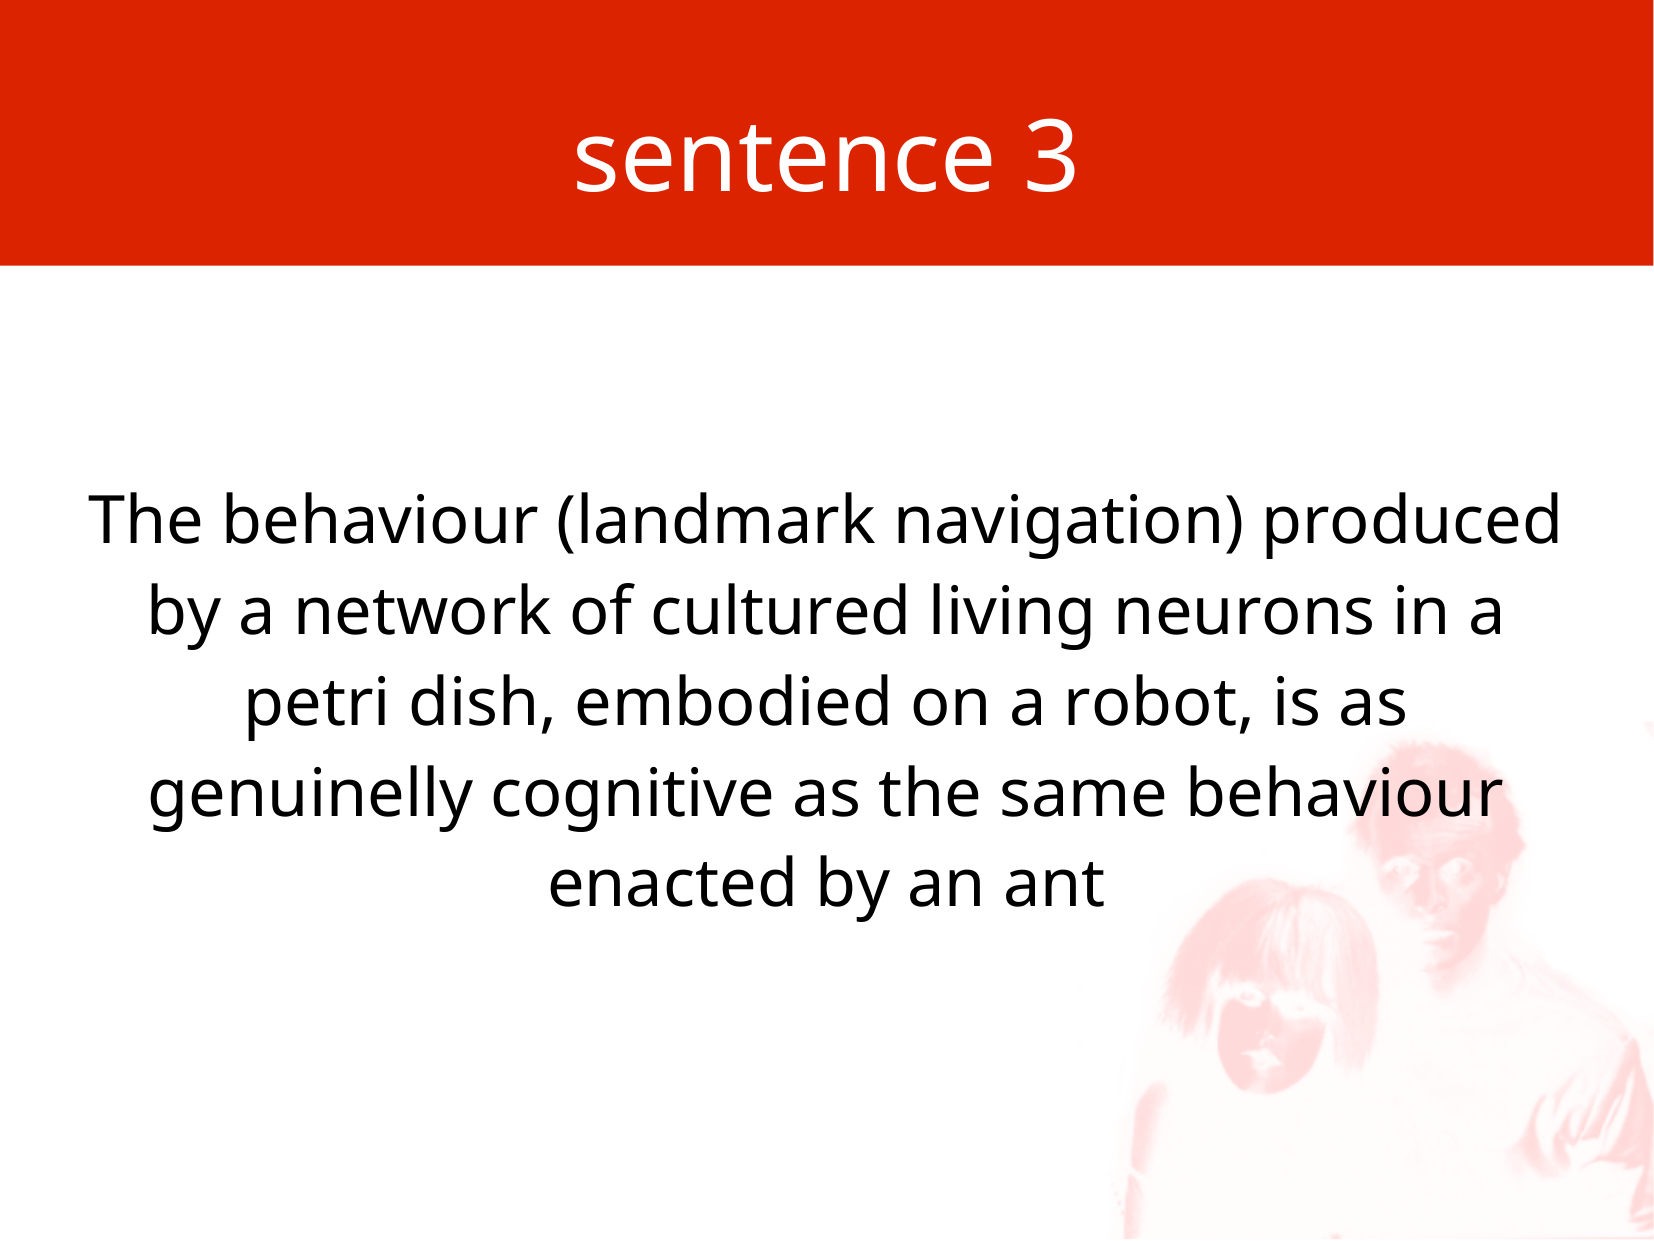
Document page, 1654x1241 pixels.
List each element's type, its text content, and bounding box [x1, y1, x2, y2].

picture [0, 266, 1654, 1241]
title sentence 3 [82, 49, 1571, 257]
subtitle The behaviour (landmark navigation) produced by a network of cultured living neurons in a petri dish, embodied on a robot, is as genuinelly cognitive as the same behaviour enacted by an ant [82, 290, 1571, 1109]
text_box [0, 0, 1654, 266]
